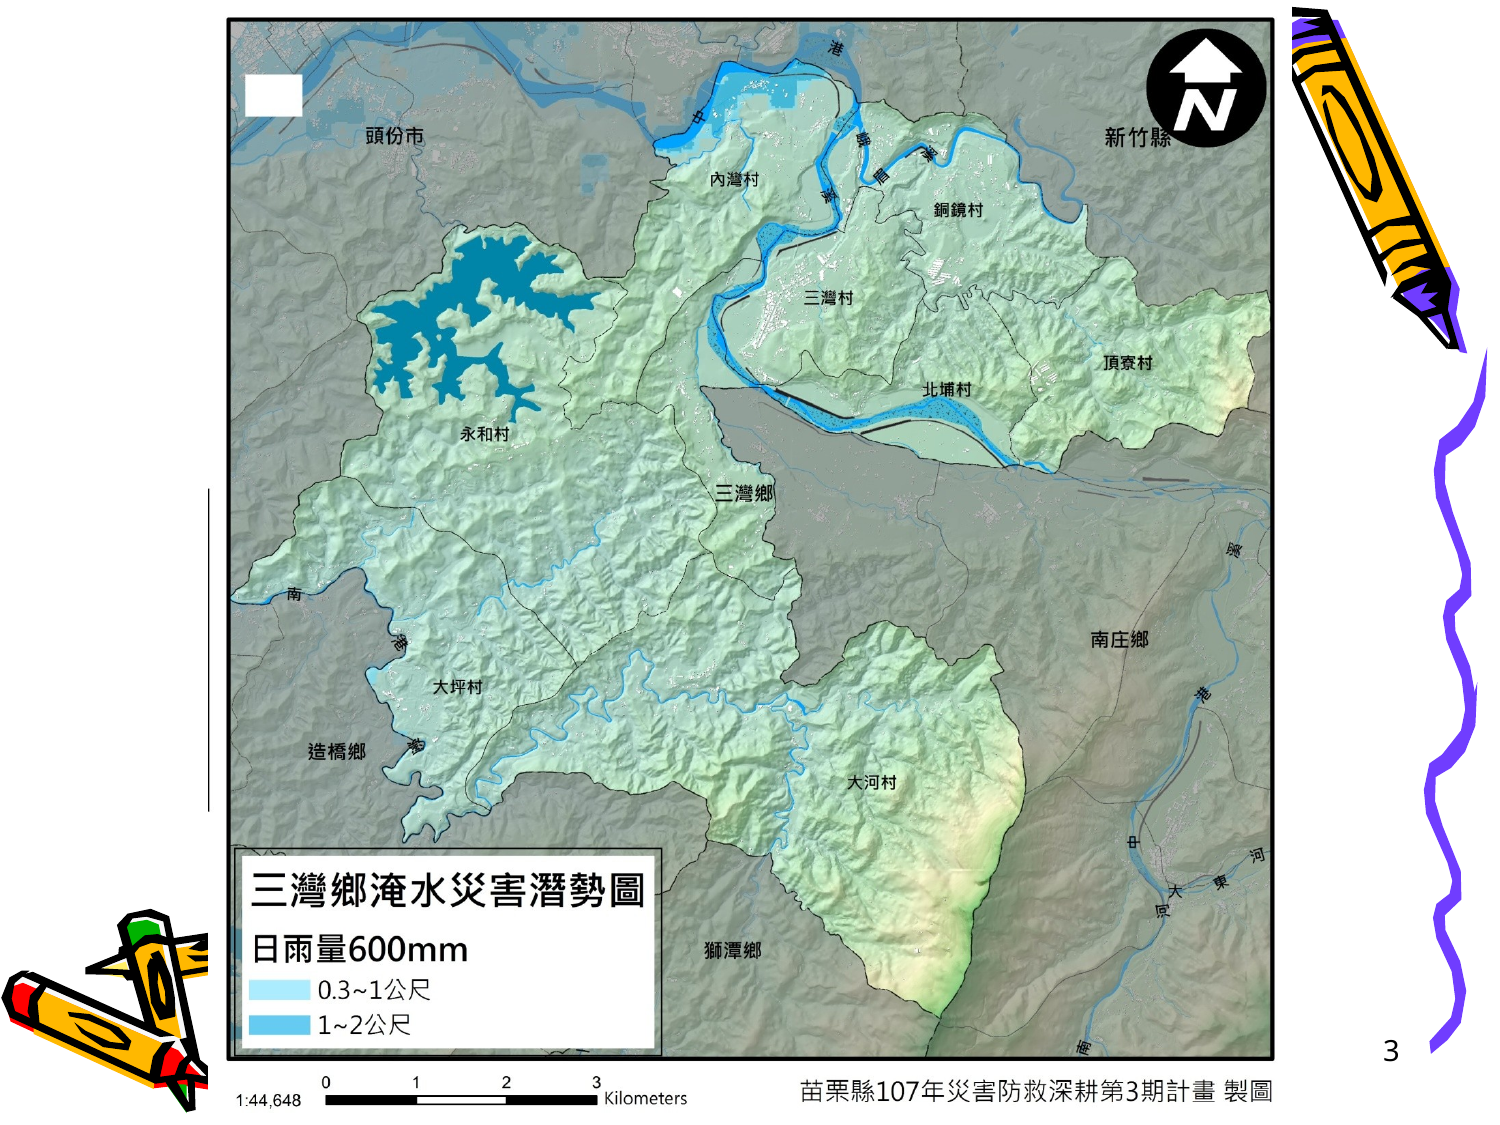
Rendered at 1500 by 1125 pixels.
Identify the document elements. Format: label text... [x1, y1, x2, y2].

picture [208, 0, 1292, 1125]
text_box <編號> [1292, 1025, 1415, 1101]
